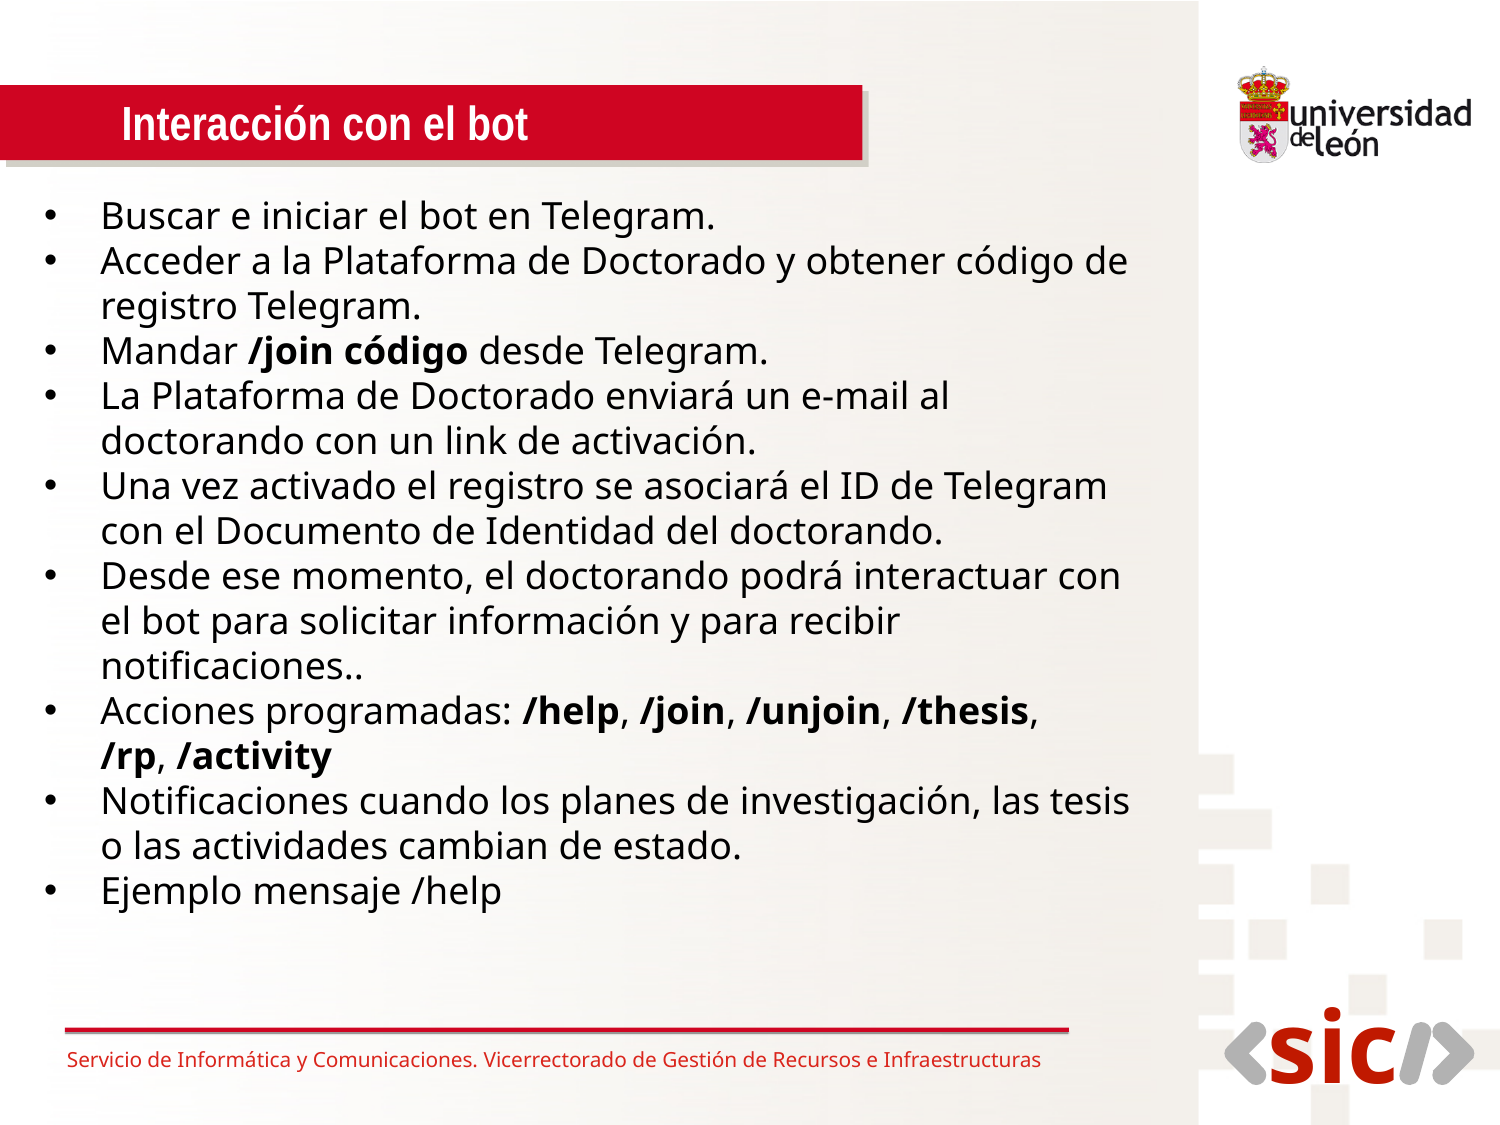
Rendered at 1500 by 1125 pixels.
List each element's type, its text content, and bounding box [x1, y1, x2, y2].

text_box Interacción con el bot [106, 85, 544, 158]
text_box Buscar e iniciar el bot en Telegram. Acceder a la Plataforma de Doctorado y obtener código de registro Telegram. Mandar /join código desde Telegram. La Plataforma de Doctorado enviará un e-mail al doctorando con un link de activación. Una vez activado el registro se asociará el ID de Telegram con el Documento de Identidad del doctorando. Desde ese momento, el doctorando podrá interactuar con el bot para solicitar información y para recibir notificaciones.. Acciones programadas: /help, /join, /unjoin, /thesis, /rp, /activity Notificaciones cuando los planes de investigación, las tesis o las actividades cambian de estado. Ejemplo mensaje /help [29, 184, 1176, 920]
text_box <sic/> [1175, 975, 1500, 1111]
picture [0, 1, 1500, 1125]
